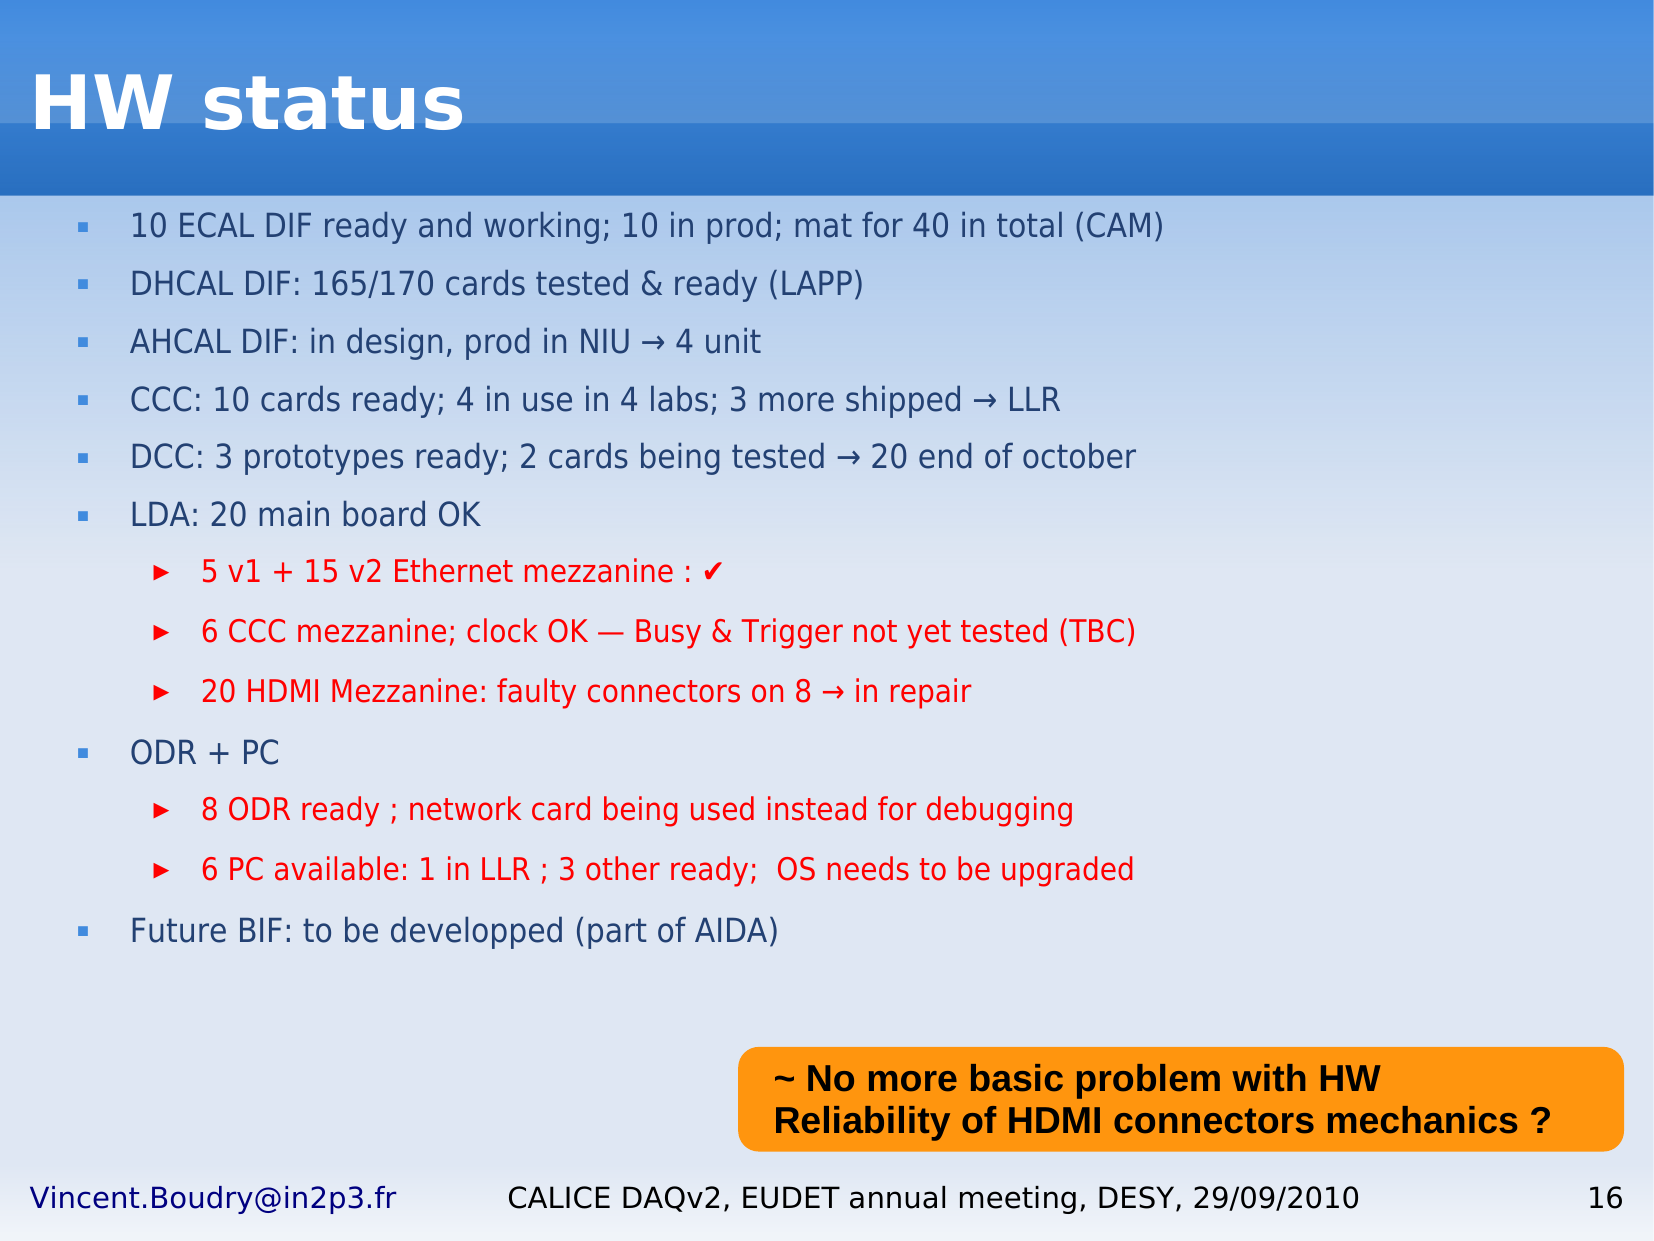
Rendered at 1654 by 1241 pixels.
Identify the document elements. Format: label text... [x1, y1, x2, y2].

picture [0, 0, 1654, 1241]
text_box ~ No more basic problem with HW Reliability of HDMI connectors mechanics ? [738, 1046, 1625, 1152]
list 10 ECAL DIF ready and working; 10 in prod; mat for 40 in total (CAM) DHCAL DIF: 165/170 cards tested & ready (LAPP) AHCAL DIF: in design, prod in NIU → 4 unit CCC: 10 cards ready; 4 in use in 4 labs; 3 more shipped → LLR DCC: 3 prototypes ready; 2 cards being tested → 20 end of october LDA: 20 main board OK 5 v1 + 15 v2 Ethernet mezzanine : ✔ 6 CCC mezzanine; clock OK — Busy & Trigger not yet tested (TBC) 20 HDMI Mezzanine: faulty connectors on 8 → in repair ODR + PC 8 ODR ready ; network card being used instead for debugging 6 PC available: 1 in LLR ; 3 other ready; OS needs to be upgraded Future BIF: to be developped (part of AIDA) [59, 206, 1595, 1108]
title HW status [29, 0, 1654, 207]
